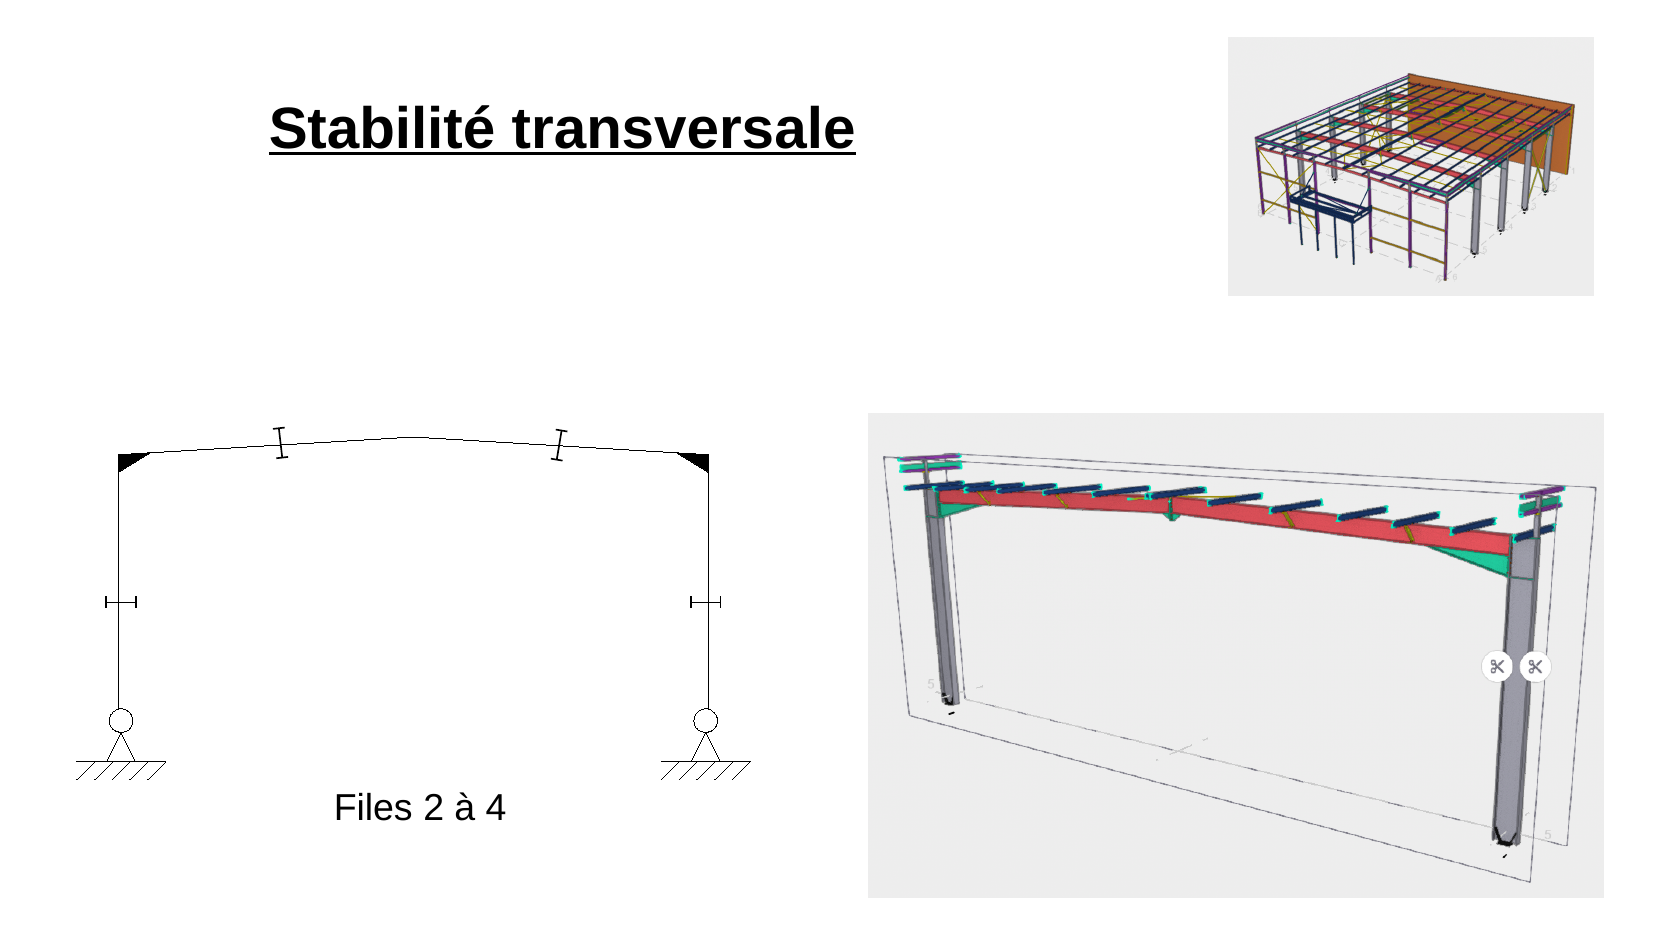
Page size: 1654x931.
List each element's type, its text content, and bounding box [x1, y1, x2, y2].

text_box Files 2 à 4 [318, 779, 522, 837]
text_box [691, 708, 721, 761]
text_box [118, 453, 150, 473]
text_box Stabilité transversale [253, 88, 870, 169]
text_box [106, 708, 136, 761]
picture [868, 413, 1604, 898]
picture [1228, 37, 1594, 296]
text_box [677, 453, 709, 473]
